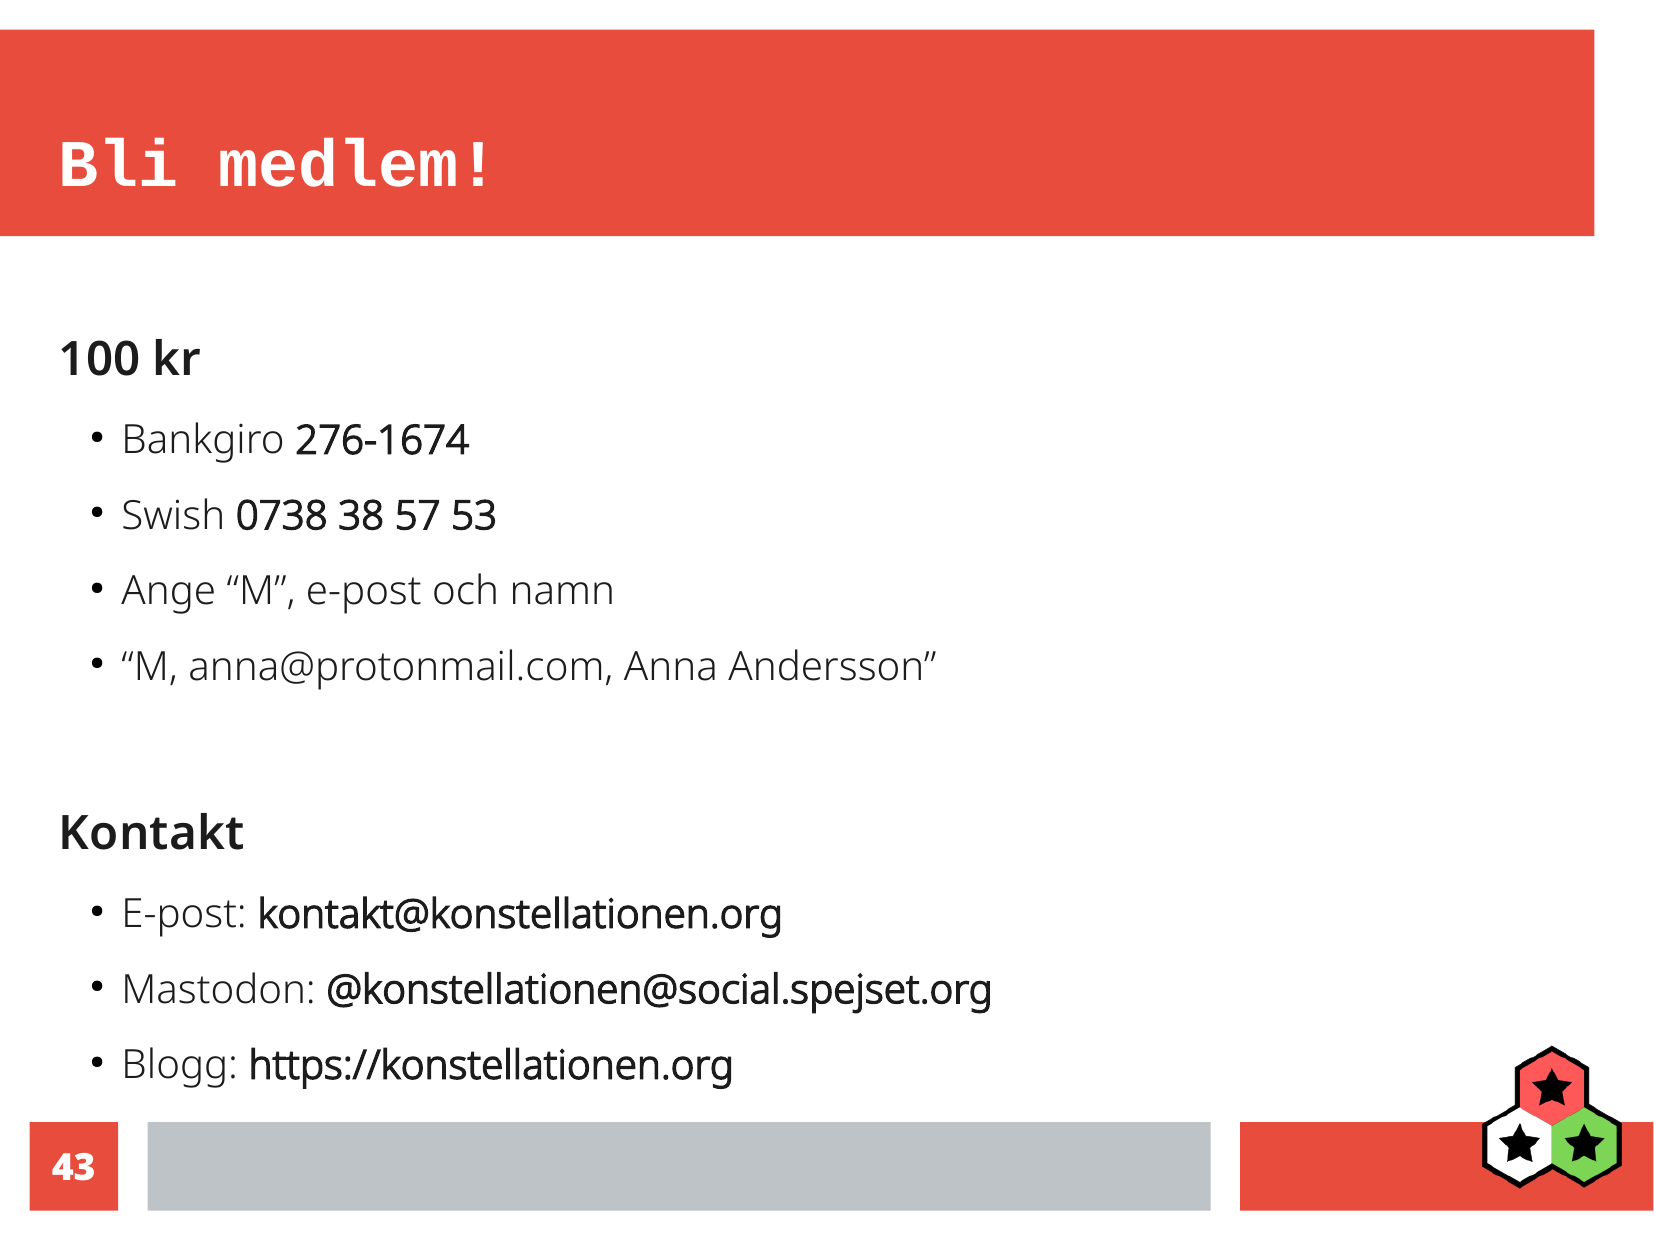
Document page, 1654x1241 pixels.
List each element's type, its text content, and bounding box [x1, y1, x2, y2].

title Bli medlem! [59, 59, 1595, 207]
list 100 kr Bankgiro 276-1674 Swish 0738 38 57 53 Ange “M”, e-post och namn “M, anna@protonmail.com, Anna Andersson” Kontakt E-post: kontakt@konstellationen.org Mastodon: @konstellationen@social.spejset.org Blogg: https://konstellationen.org [59, 324, 1565, 1093]
picture [1463, 1028, 1640, 1205]
